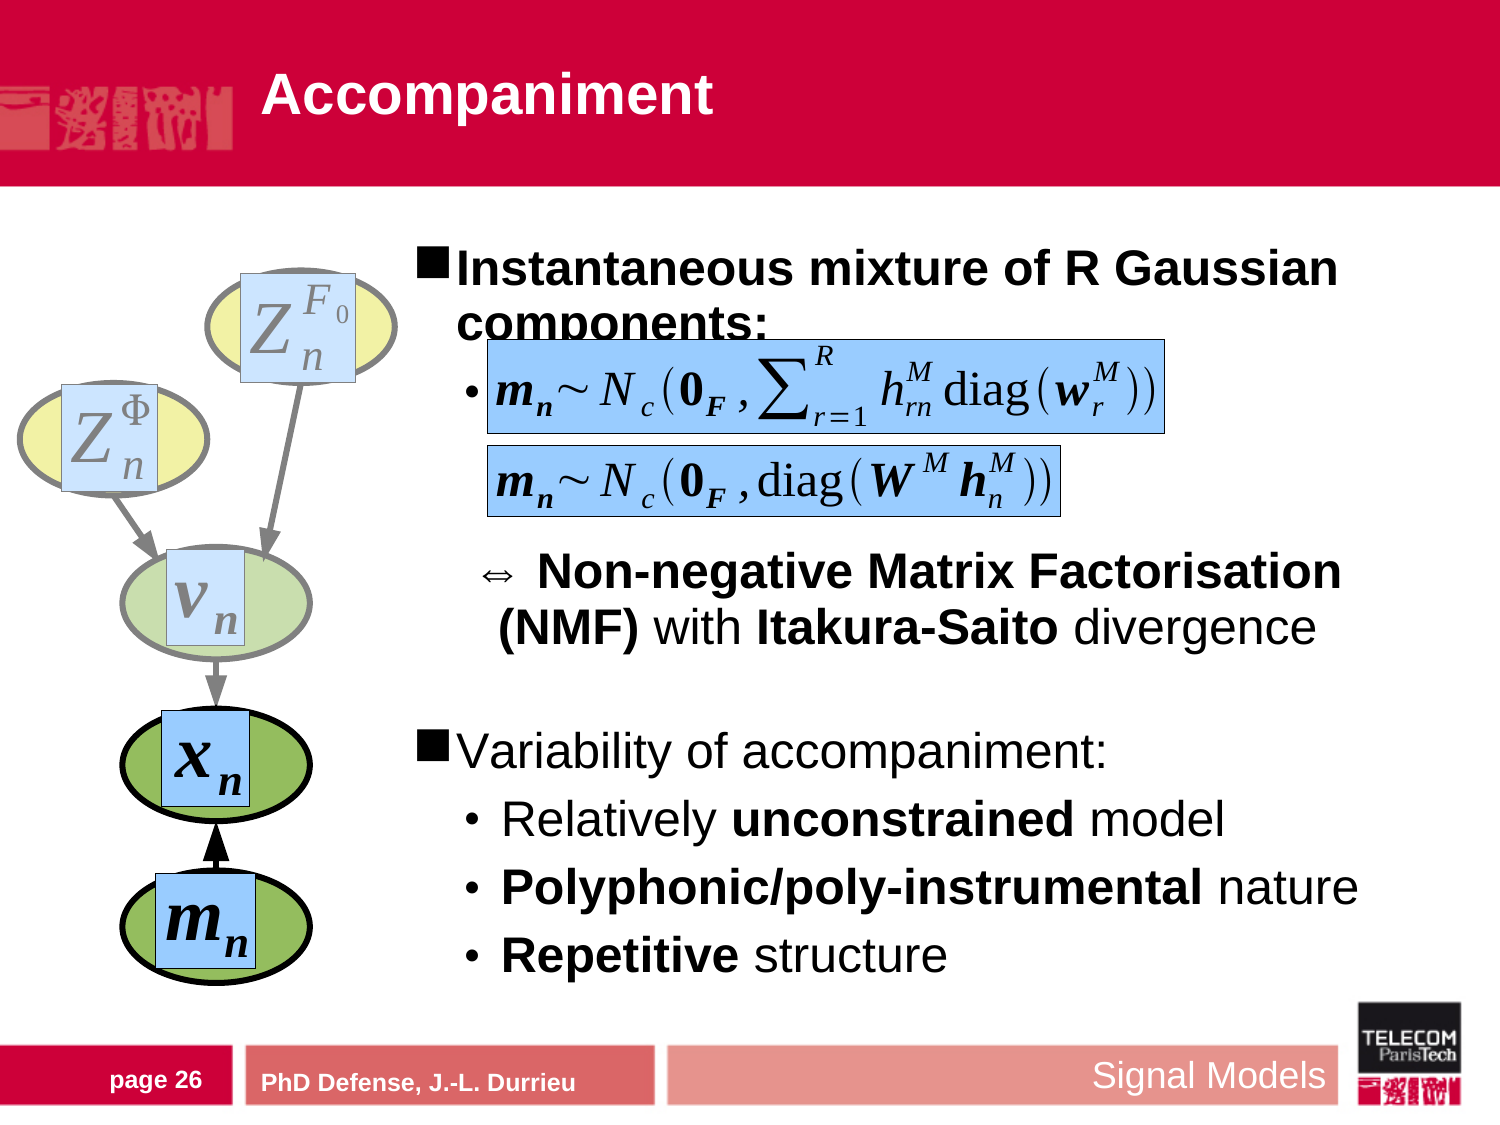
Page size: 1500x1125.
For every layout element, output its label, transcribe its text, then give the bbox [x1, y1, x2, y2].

text_box [122, 712, 310, 822]
text_box [122, 875, 310, 983]
text_box Signal Models [1012, 1036, 1342, 1112]
chart [487, 339, 1165, 434]
chart [155, 873, 256, 969]
chart [487, 445, 1061, 517]
subtitle Instantaneous mixture of R Gaussian components: ⇔ Non-negative Matrix Factorisation (NMF) with Itakura-Saito divergence Variability of accompaniment: Relatively unconstrained model Polyphonic/poly-instrumental nature Repetitive structure [418, 239, 1404, 1005]
text_box [0, 207, 413, 705]
picture [0, 0, 1500, 1125]
chart [161, 710, 250, 807]
title Accompaniment [245, 23, 1459, 166]
